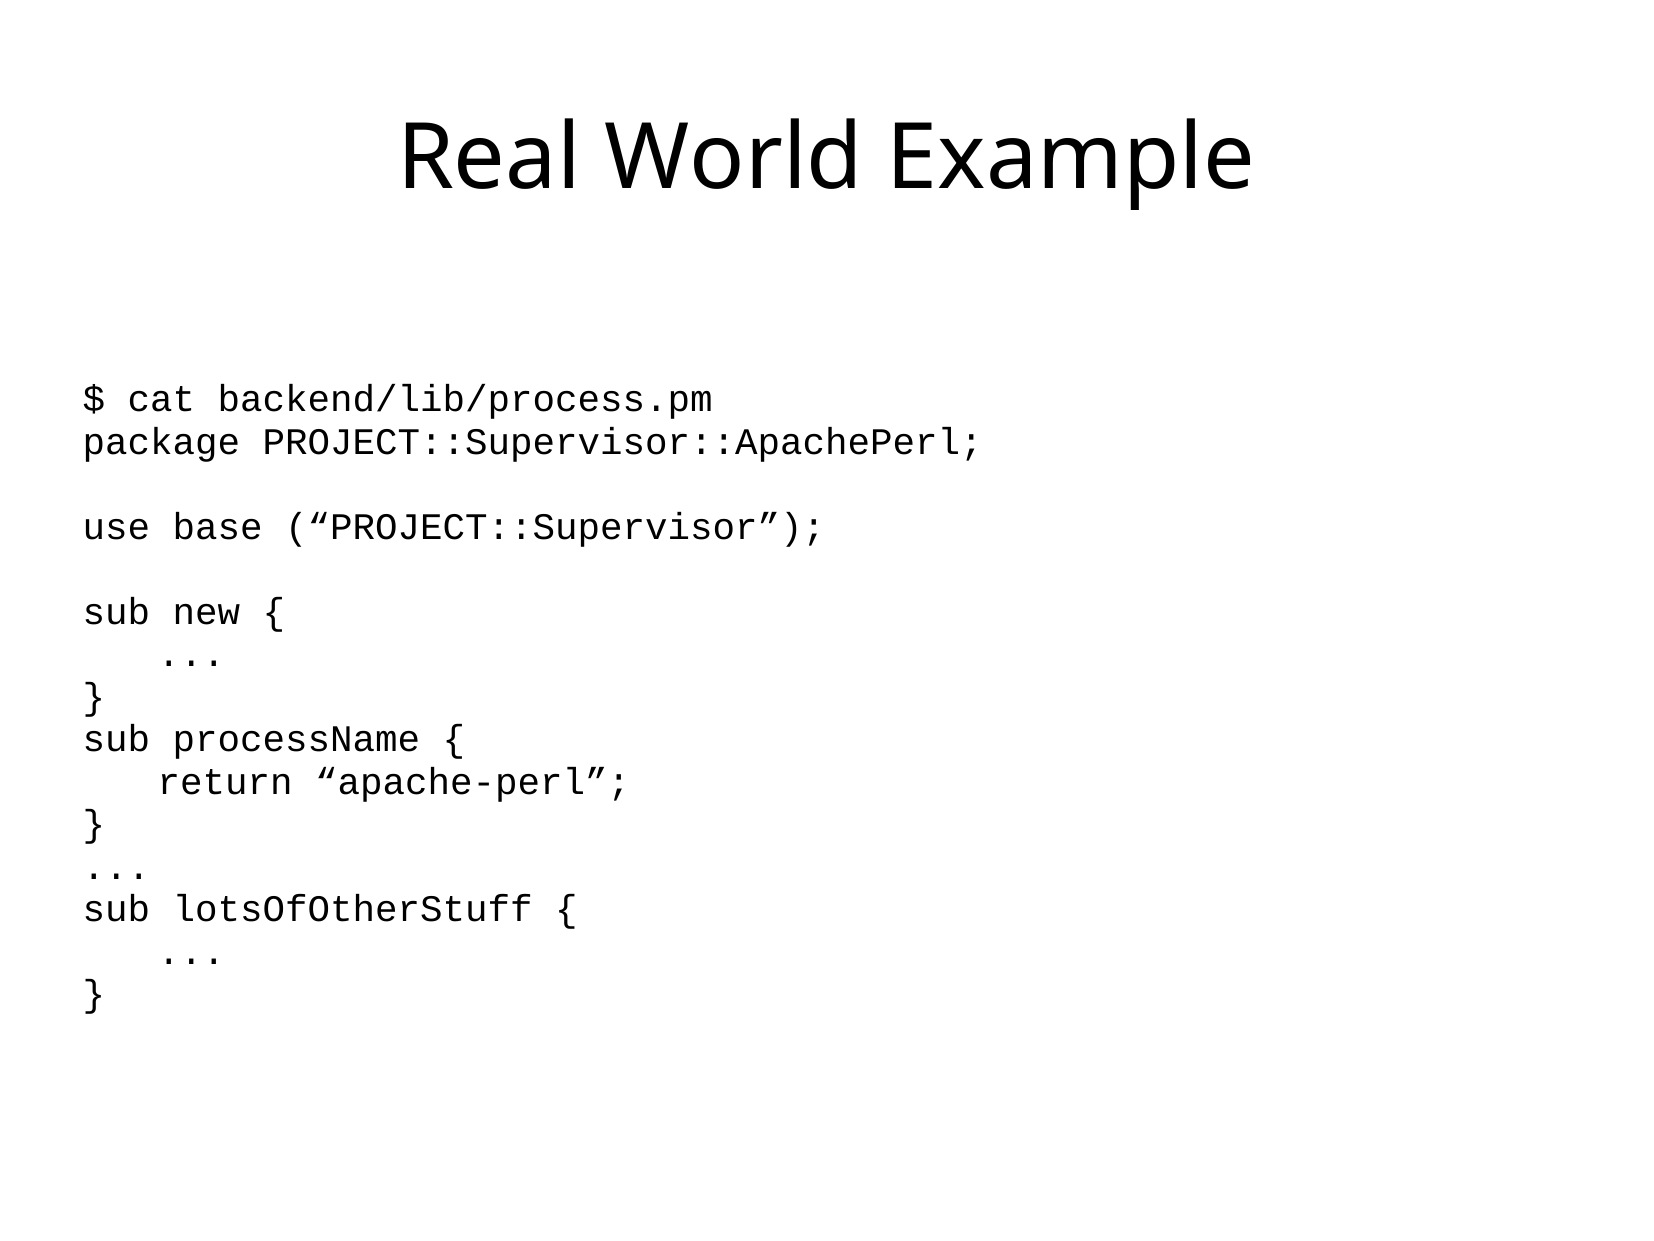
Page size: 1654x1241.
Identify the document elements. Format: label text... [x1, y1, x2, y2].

title Real World Example [82, 49, 1571, 257]
subtitle $ cat backend/lib/process.pm package PROJECT::Supervisor::ApachePerl; use base (“PROJECT::Supervisor”); sub new { ... } sub processName { return “apache-perl”; } ... sub lotsOfOtherStuff { ... } [82, 290, 1571, 1109]
